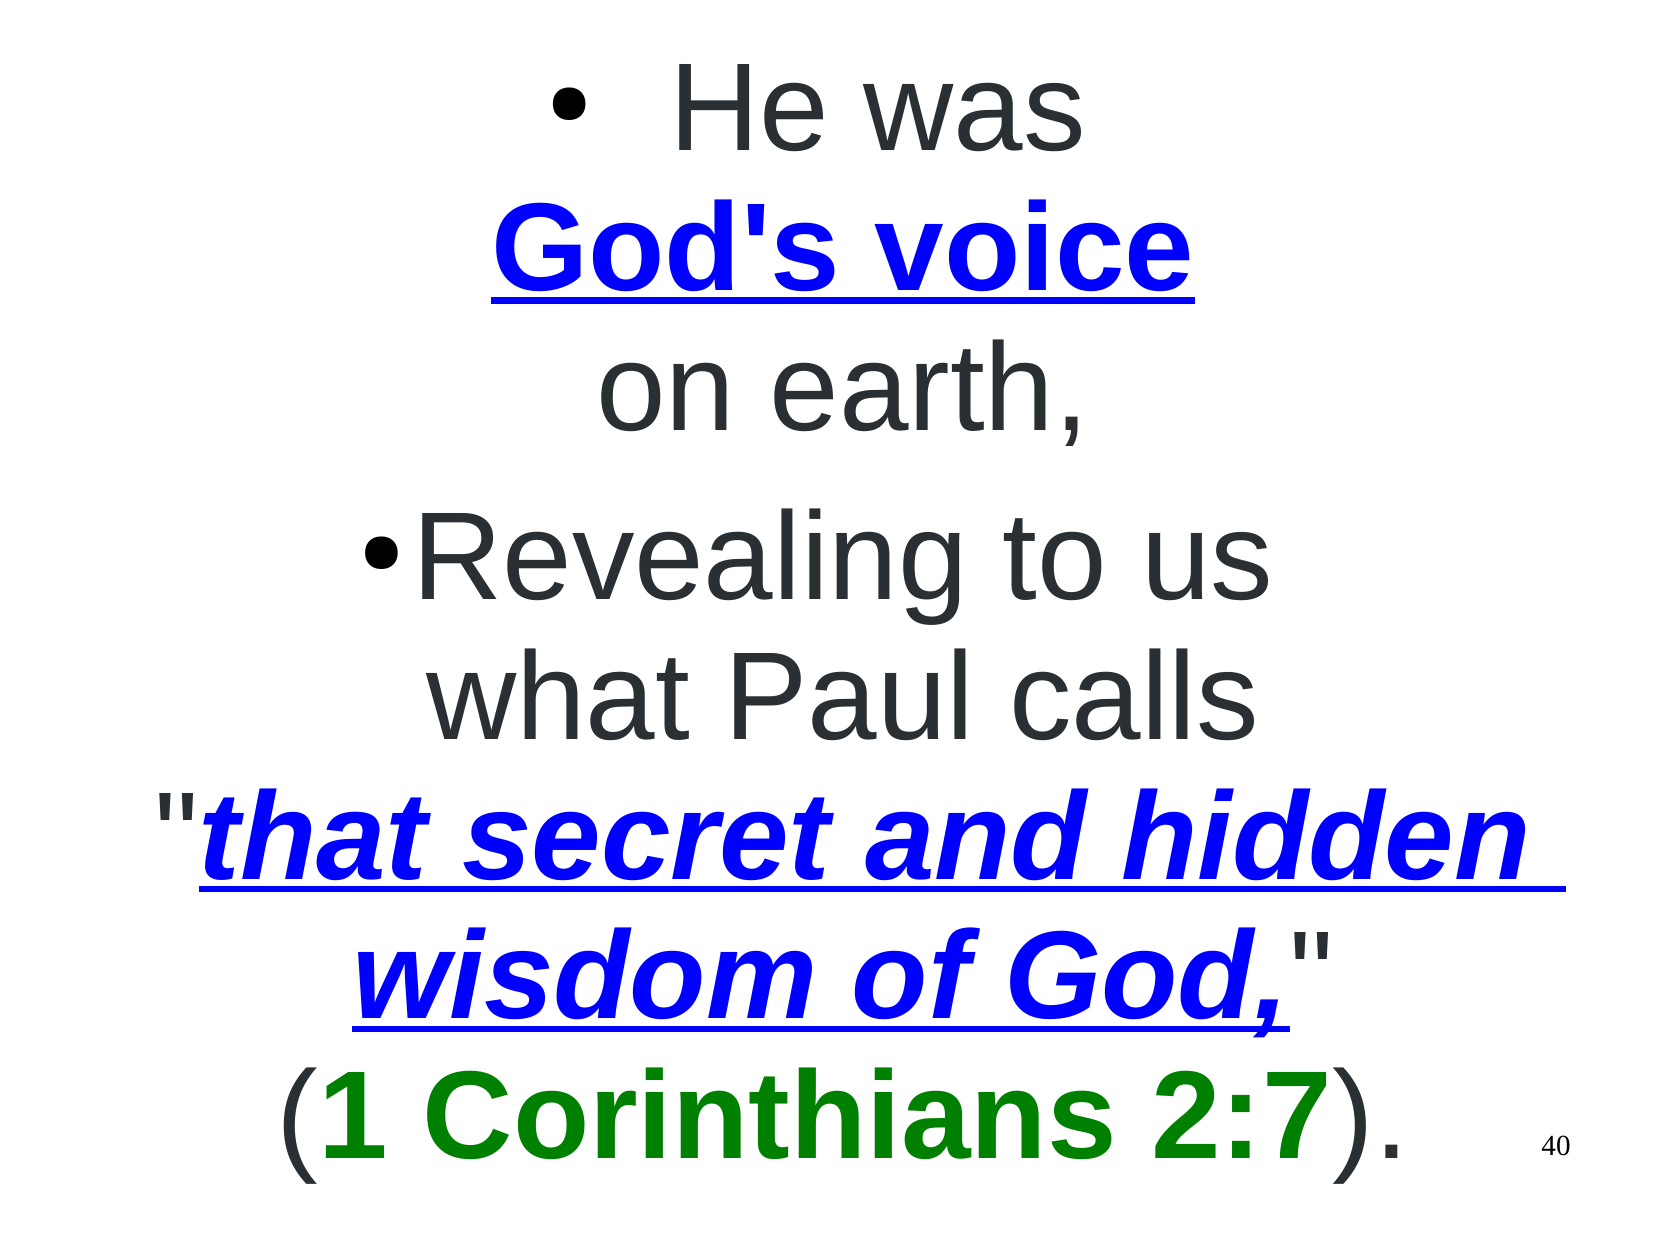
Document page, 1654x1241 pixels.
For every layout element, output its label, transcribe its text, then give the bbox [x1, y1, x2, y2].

list He was God's voice on earth, Revealing to us what Paul calls "that secret and hidden wisdom of God," (1 Corinthians 2:7). [37, 37, 1613, 1238]
